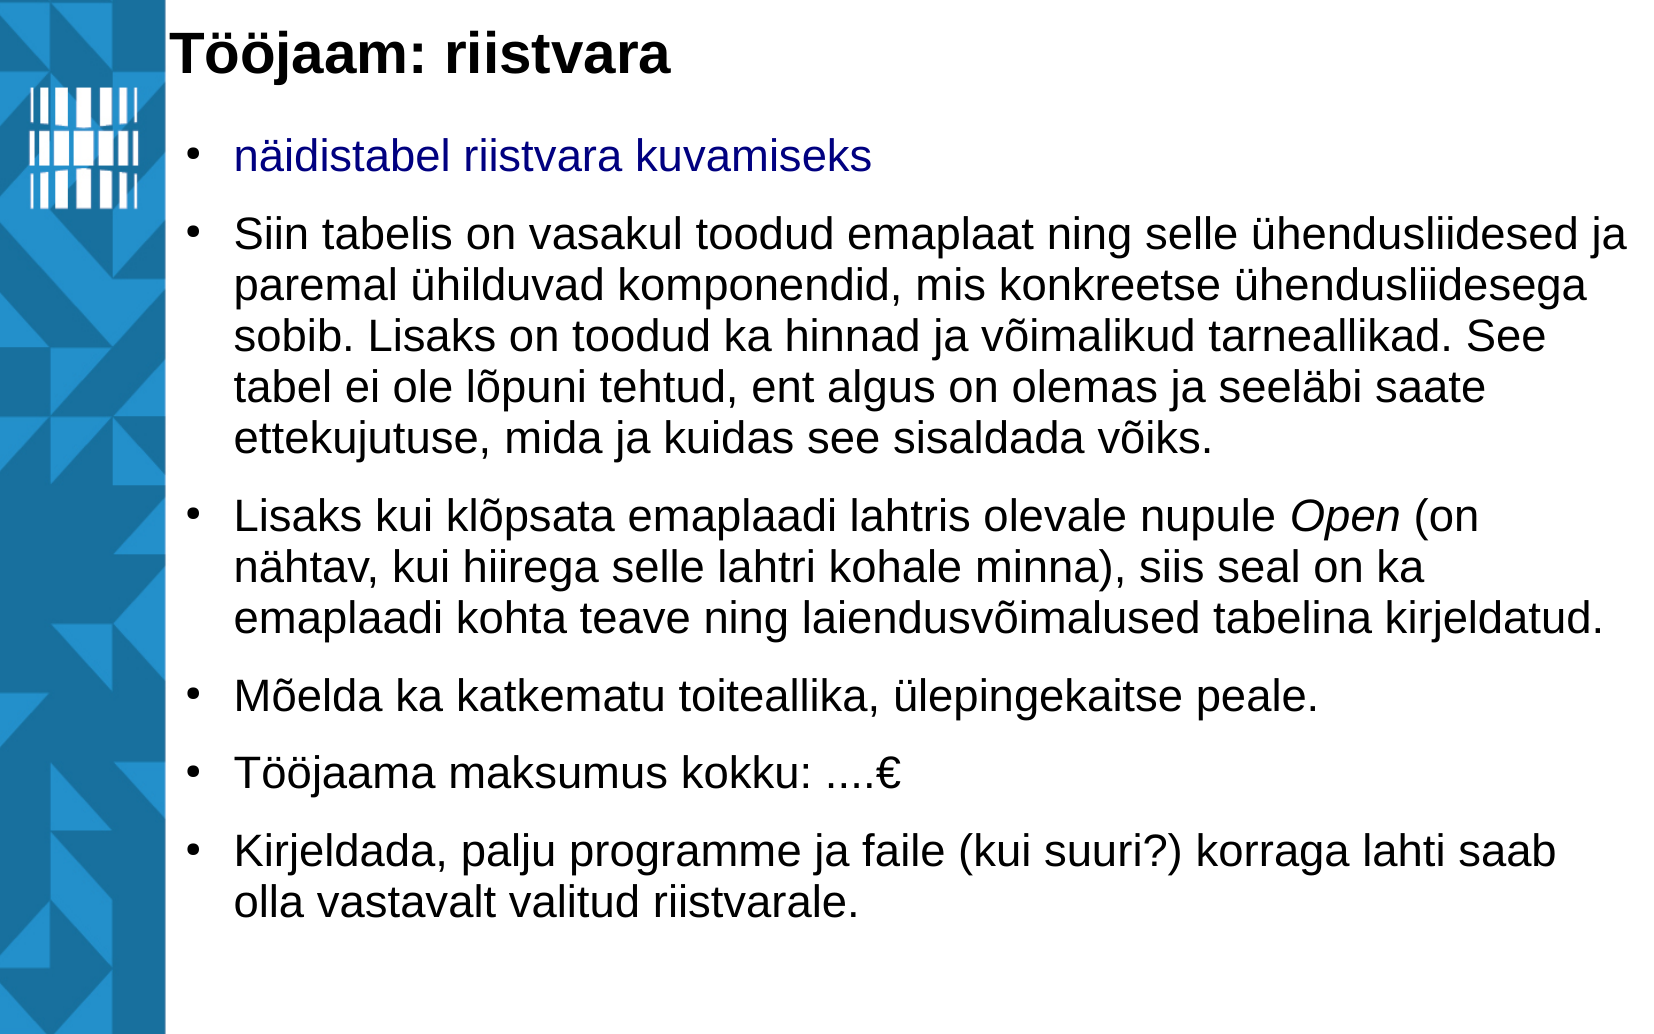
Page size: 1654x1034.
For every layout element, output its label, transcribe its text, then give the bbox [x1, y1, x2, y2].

title Tööjaam: riistvara [169, 11, 1571, 95]
list näidistabel riistvara kuvamiseks Siin tabelis on vasakul toodud emaplaat ning selle ühendusliidesed ja paremal ühilduvad komponendid, mis konkreetse ühendusliidesega sobib. Lisaks on toodud ka hinnad ja võimalikud tarneallikad. See tabel ei ole lõpuni tehtud, ent algus on olemas ja seeläbi saate ettekujutuse, mida ja kuidas see sisaldada võiks. Lisaks kui klõpsata emaplaadi lahtris olevale nupule Open (on nähtav, kui hiirega selle lahtri kohale minna), siis seal on ka emaplaadi kohta teave ning laiendusvõimalused tabelina kirjeldatud. Mõelda ka katkematu toiteallika, ülepingekaitse peale. Tööjaama maksumus kokku: ....€ Kirjeldada, palju programme ja faile (kui suuri?) korraga lahti saab olla vastavalt valitud riistvarale. [169, 129, 1630, 1004]
